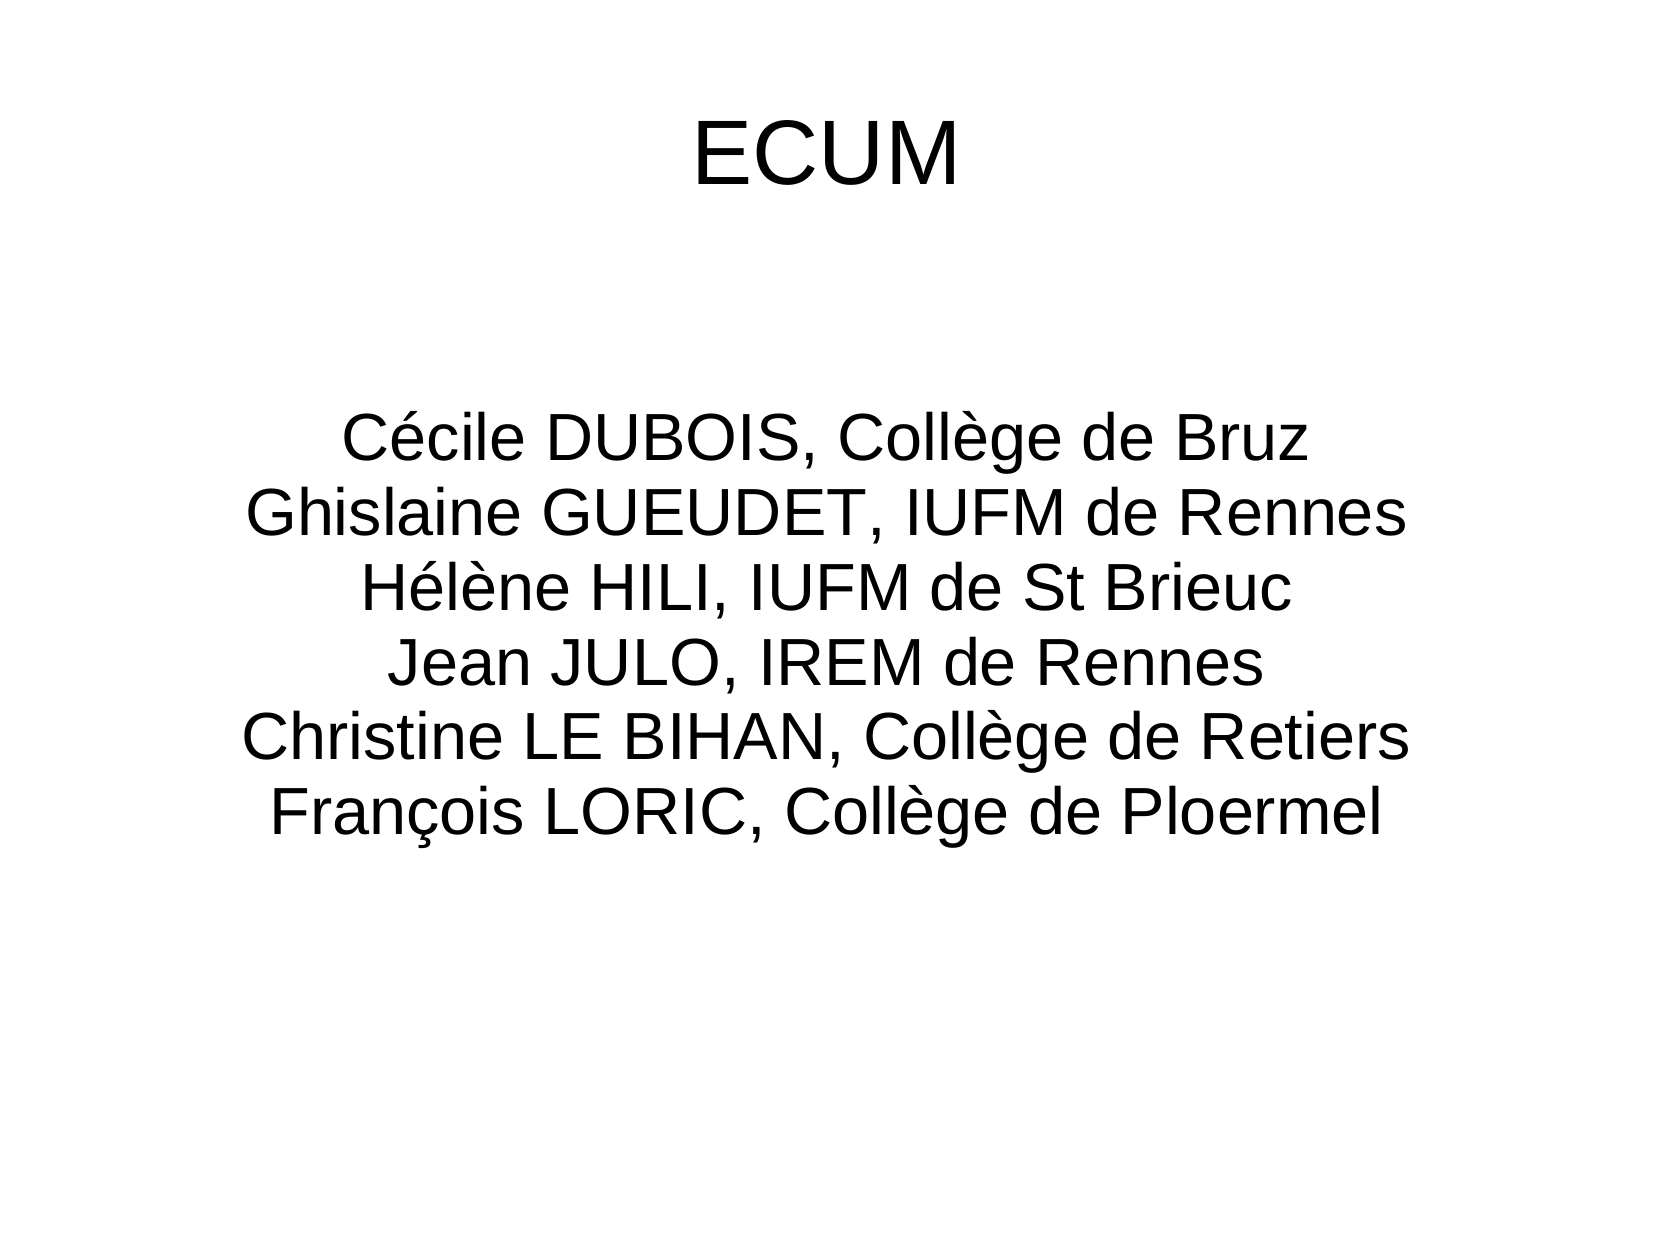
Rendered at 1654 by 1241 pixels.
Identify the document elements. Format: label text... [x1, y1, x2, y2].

subtitle Cécile DUBOIS, Collège de Bruz Ghislaine GUEUDET, IUFM de Rennes Hélène HILI, IUFM de St Brieuc Jean JULO, IREM de Rennes Christine LE BIHAN, Collège de Retiers François LORIC, Collège de Ploermel [82, 297, 1571, 1102]
title ECUM [82, 56, 1571, 250]
